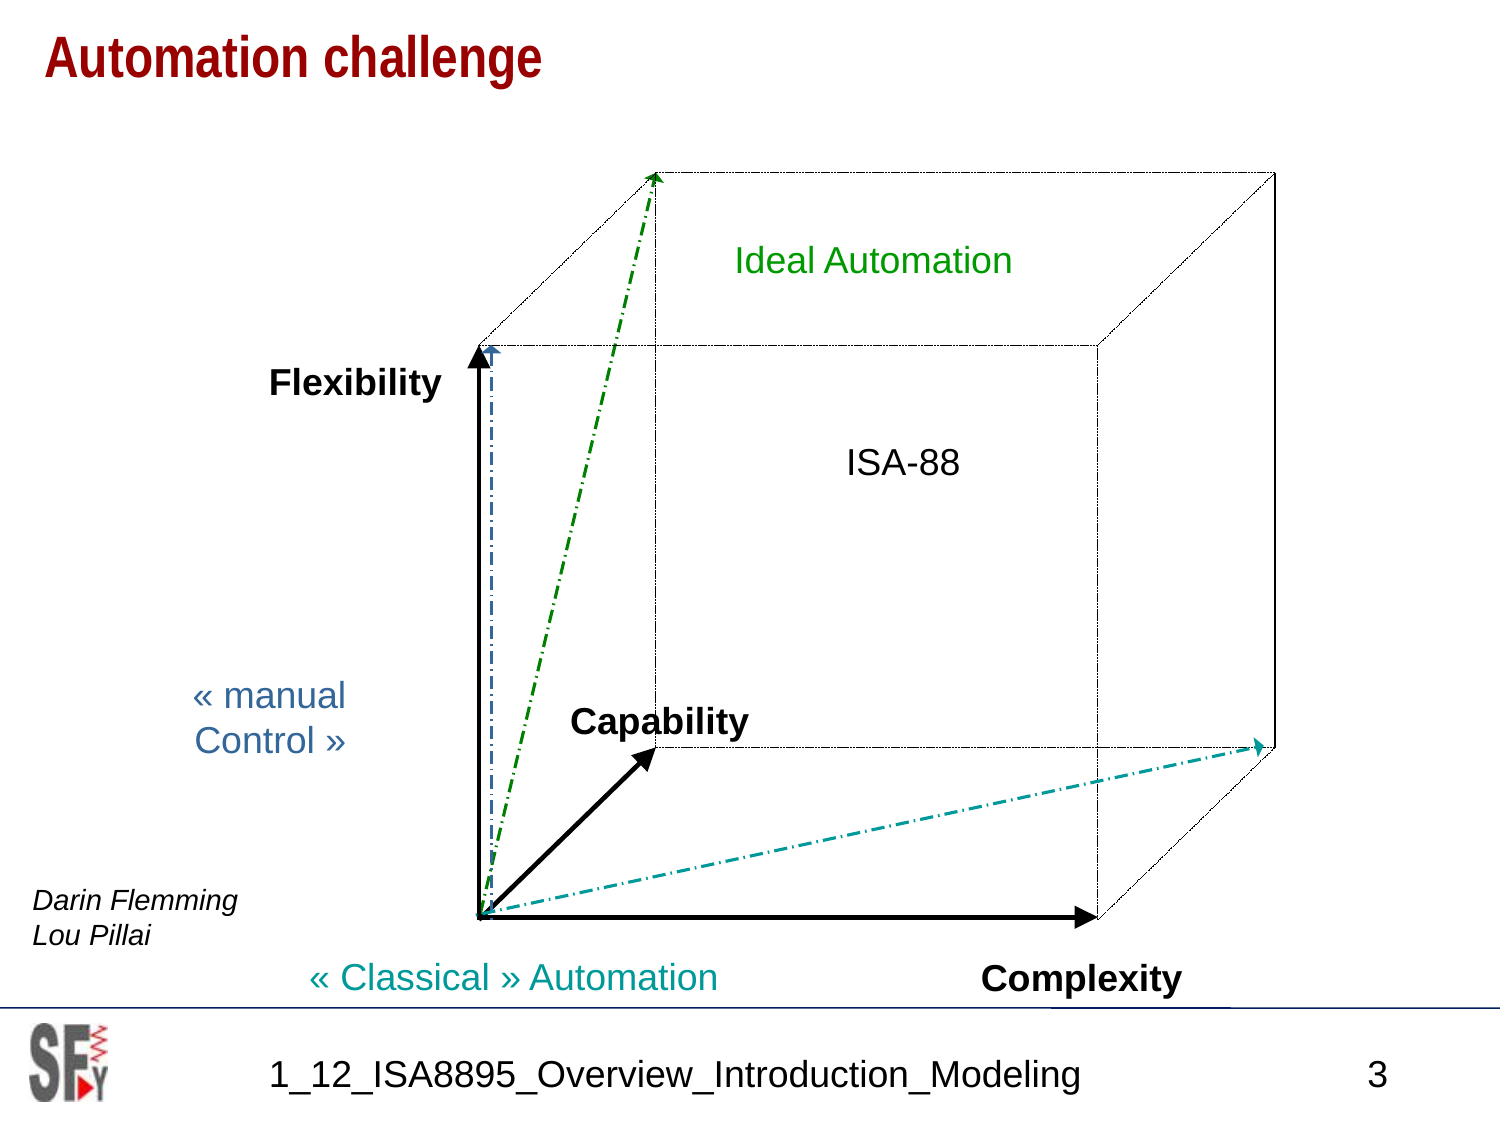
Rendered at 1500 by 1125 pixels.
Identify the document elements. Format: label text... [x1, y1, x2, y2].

slide_number <numéro> [1352, 1034, 1490, 1103]
text_box Complexity [899, 938, 1264, 1035]
picture [29, 1023, 108, 1102]
text_box Ideal Automation [734, 221, 1048, 303]
text_box ISA-88 [846, 423, 1205, 538]
title Automation challenge [29, 12, 1471, 138]
text_box Capability [481, 682, 842, 778]
text_box Flexibility [231, 342, 479, 416]
footer 1_12_ISA8895_Overview_Introduction_Modeling [253, 1034, 1336, 1103]
text_box « Classical » Automation [301, 938, 719, 1041]
text_box Darin Flemming Lou Pillai [17, 866, 254, 959]
text_box « manual Control » [100, 656, 361, 760]
